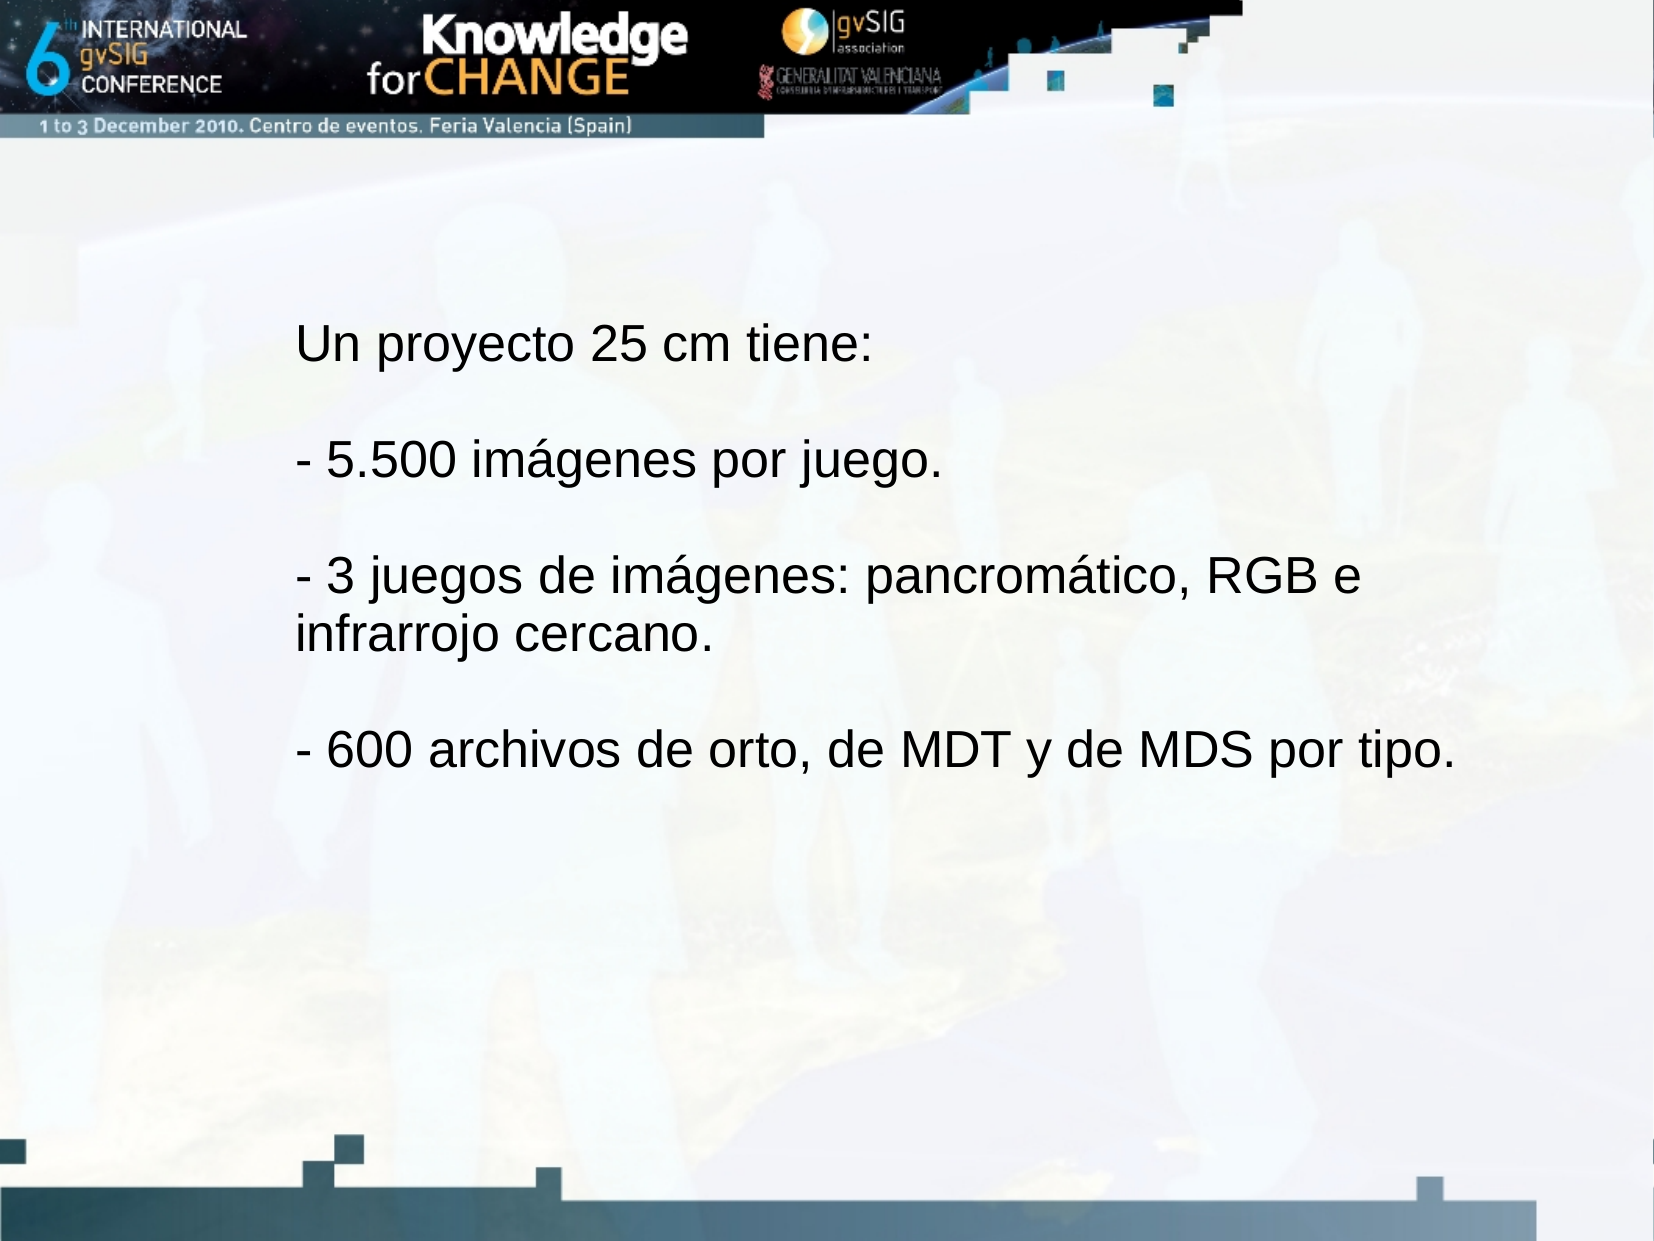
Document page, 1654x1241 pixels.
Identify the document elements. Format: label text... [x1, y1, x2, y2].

picture [0, 0, 1654, 1241]
subtitle Un proyecto 25 cm tiene: - 5.500 imágenes por juego. - 3 juegos de imágenes: pancromático, RGB e infrarrojo cercano. - 600 archivos de orto, de MDT y de MDS por tipo. [295, 297, 1571, 1102]
